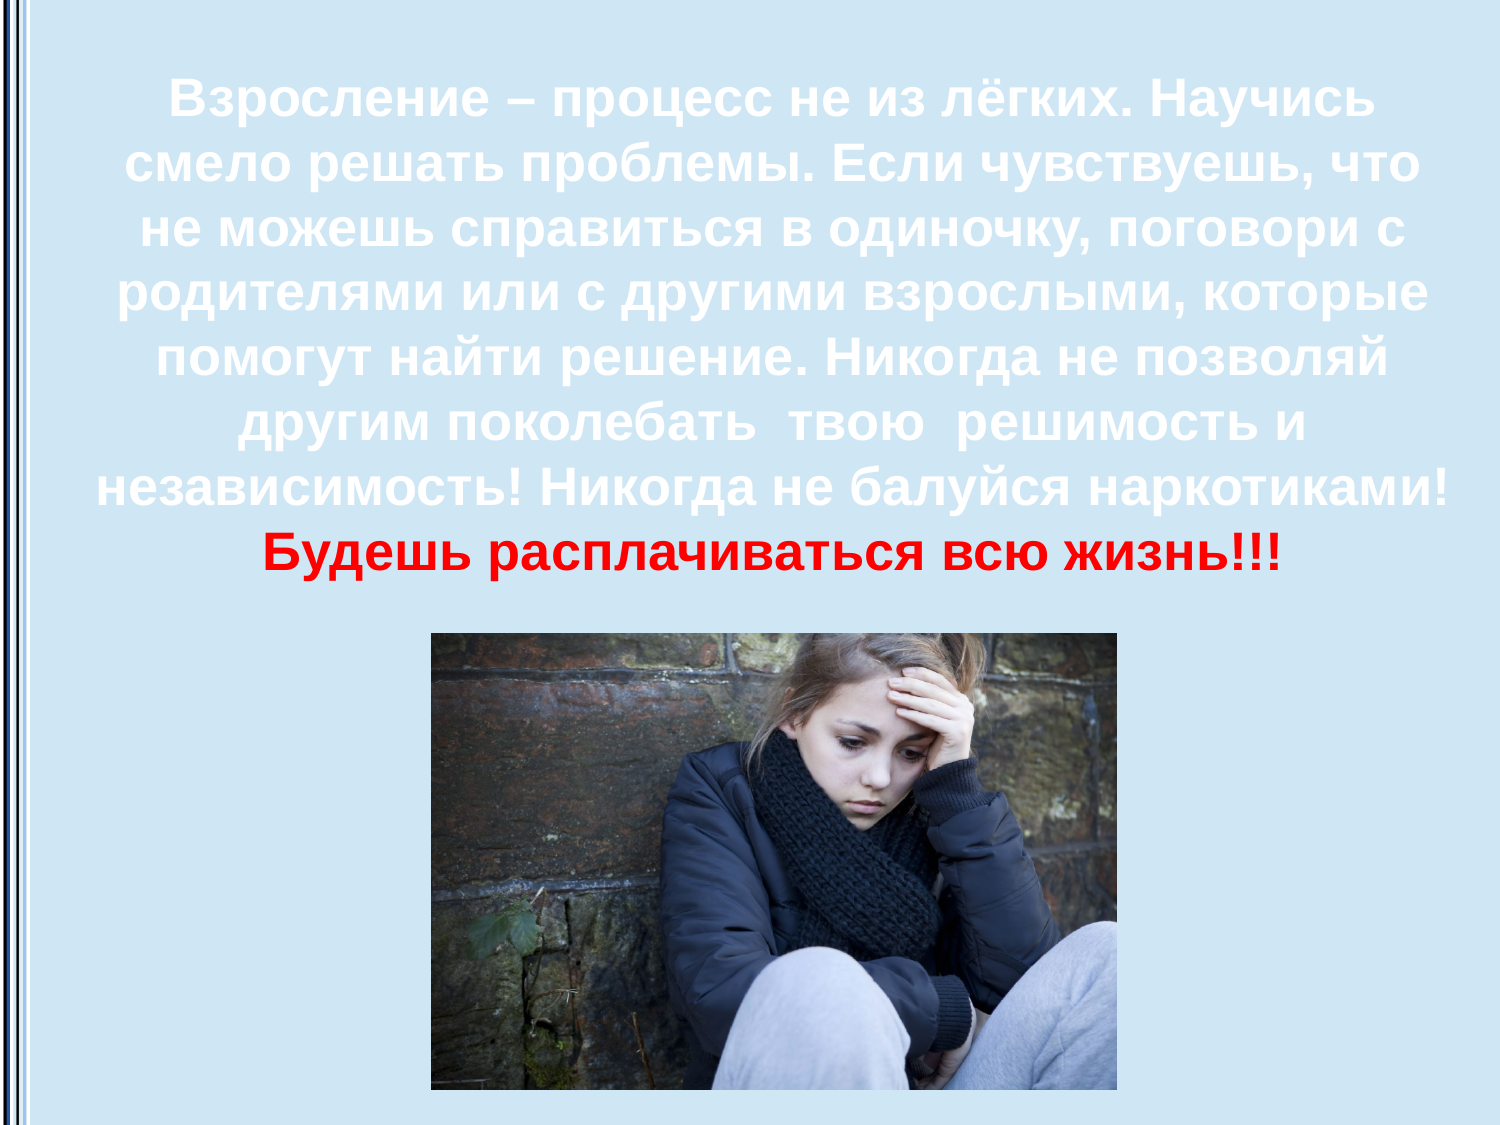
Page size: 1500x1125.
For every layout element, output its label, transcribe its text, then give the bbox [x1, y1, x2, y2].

picture [431, 633, 1117, 1090]
text_box Взросление – процесс не из лёгких. Научись смело решать проблемы. Если чувствуешь, что не можешь справиться в одиночку, поговори с родителями или с другими взрослыми, которые помогут найти решение. Никогда не позволяй другим поколебать твою решимость и независимость! Никогда не балуйся наркотиками! Будешь расплачиваться всю жизнь!!! [76, 54, 1471, 590]
